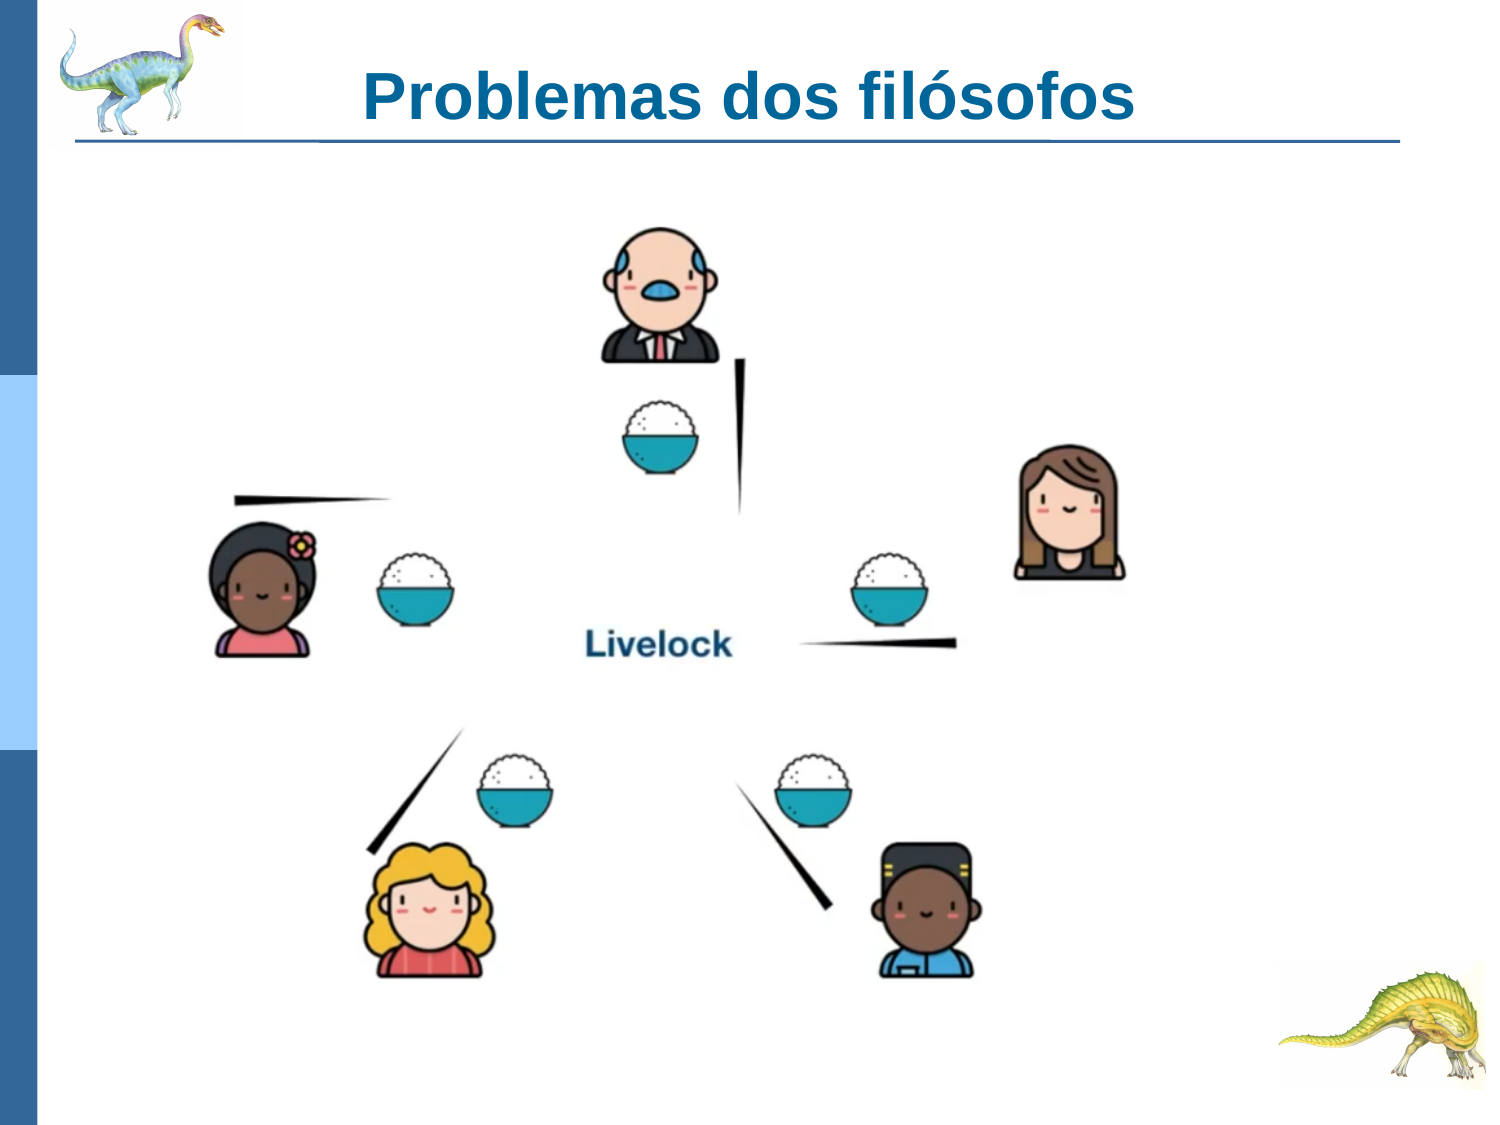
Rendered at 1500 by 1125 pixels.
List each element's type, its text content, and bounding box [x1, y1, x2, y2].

picture [191, 226, 1134, 985]
picture [46, 0, 243, 149]
picture [1275, 959, 1486, 1090]
text_box Problemas dos filósofos [75, 45, 1426, 141]
